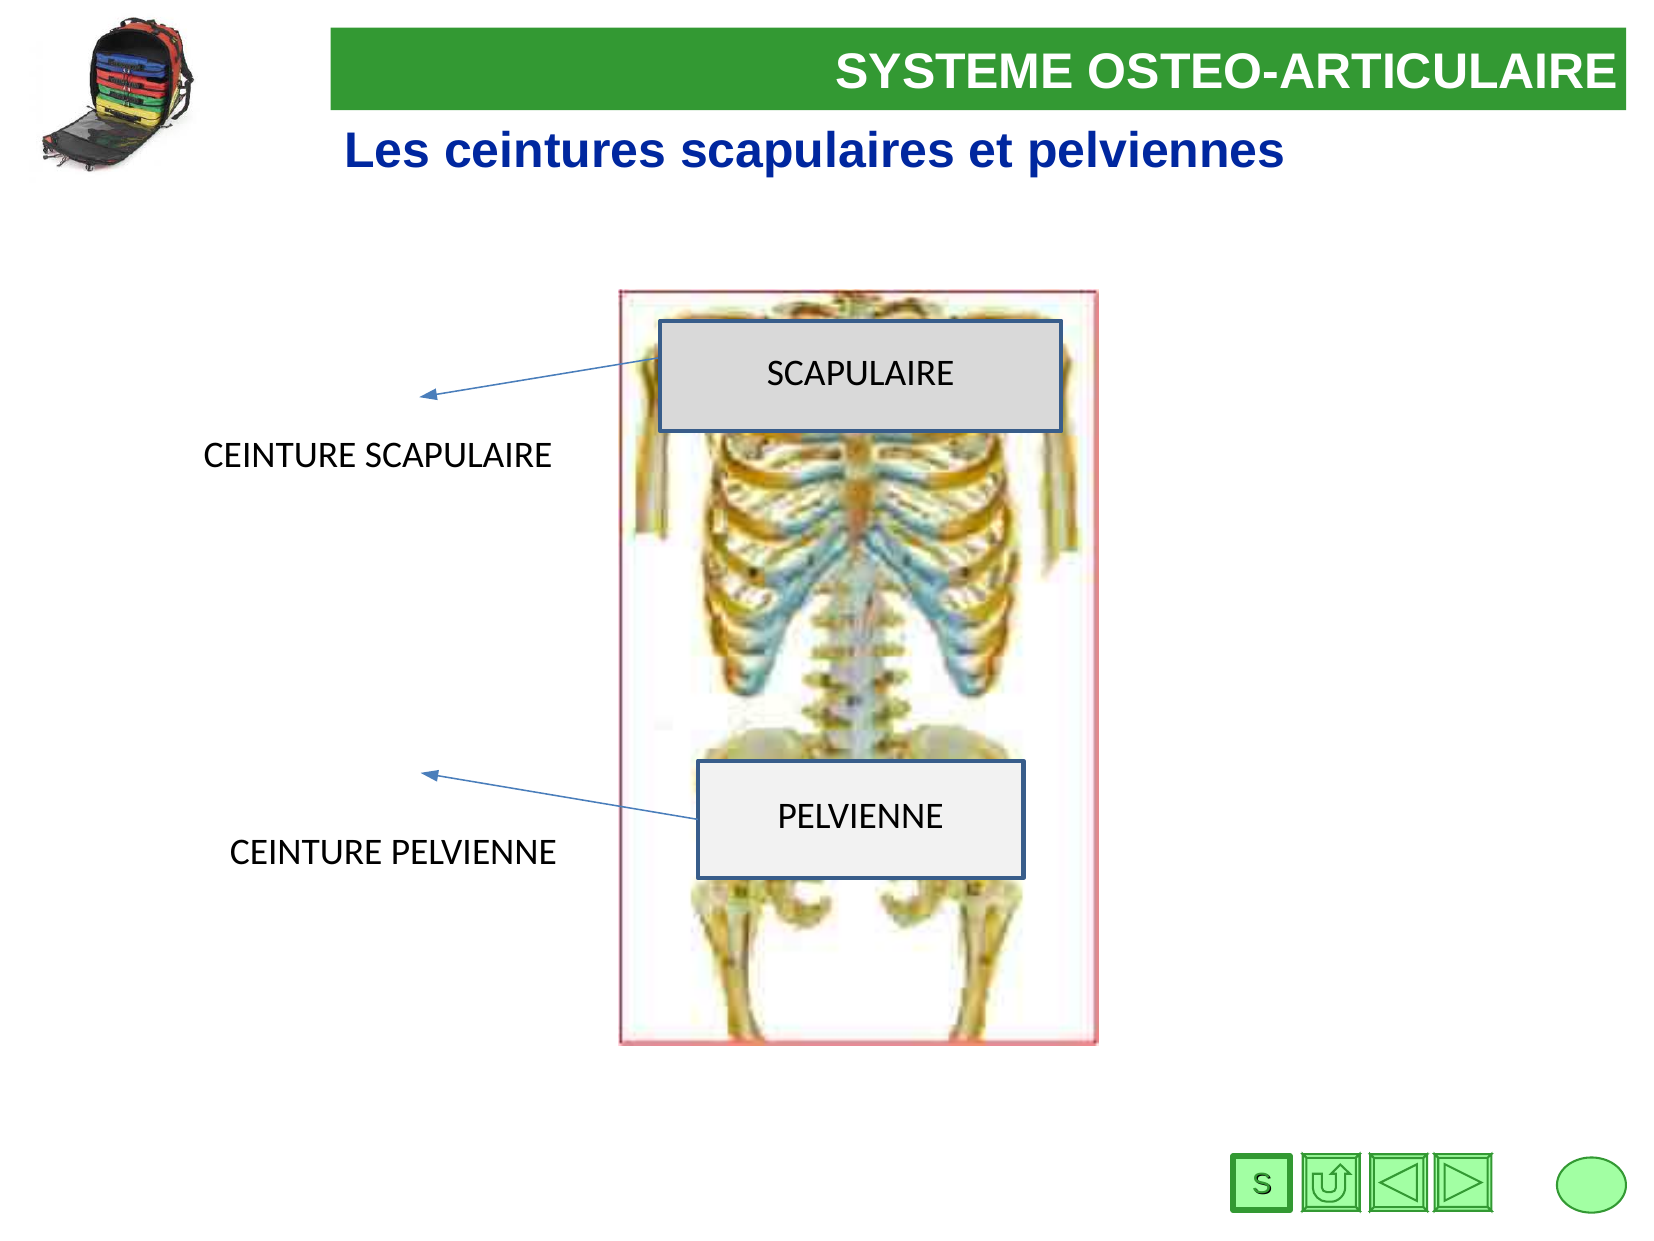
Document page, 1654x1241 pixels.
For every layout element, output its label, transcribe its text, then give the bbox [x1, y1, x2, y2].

title SYSTEME OSTEO-ARTICULAIRE [331, 35, 1619, 107]
text_box PELVIENNE [698, 761, 1023, 878]
text_box CEINTURE SCAPULAIRE [188, 431, 607, 499]
text_box [1556, 1157, 1626, 1213]
picture [29, 5, 201, 183]
text_box CEINTURE PELVIENNE [214, 828, 609, 896]
picture [618, 289, 1099, 1046]
title Les ceintures scapulaires et pelviennes [329, 110, 1625, 194]
text_box SCAPULAIRE [660, 321, 1061, 431]
